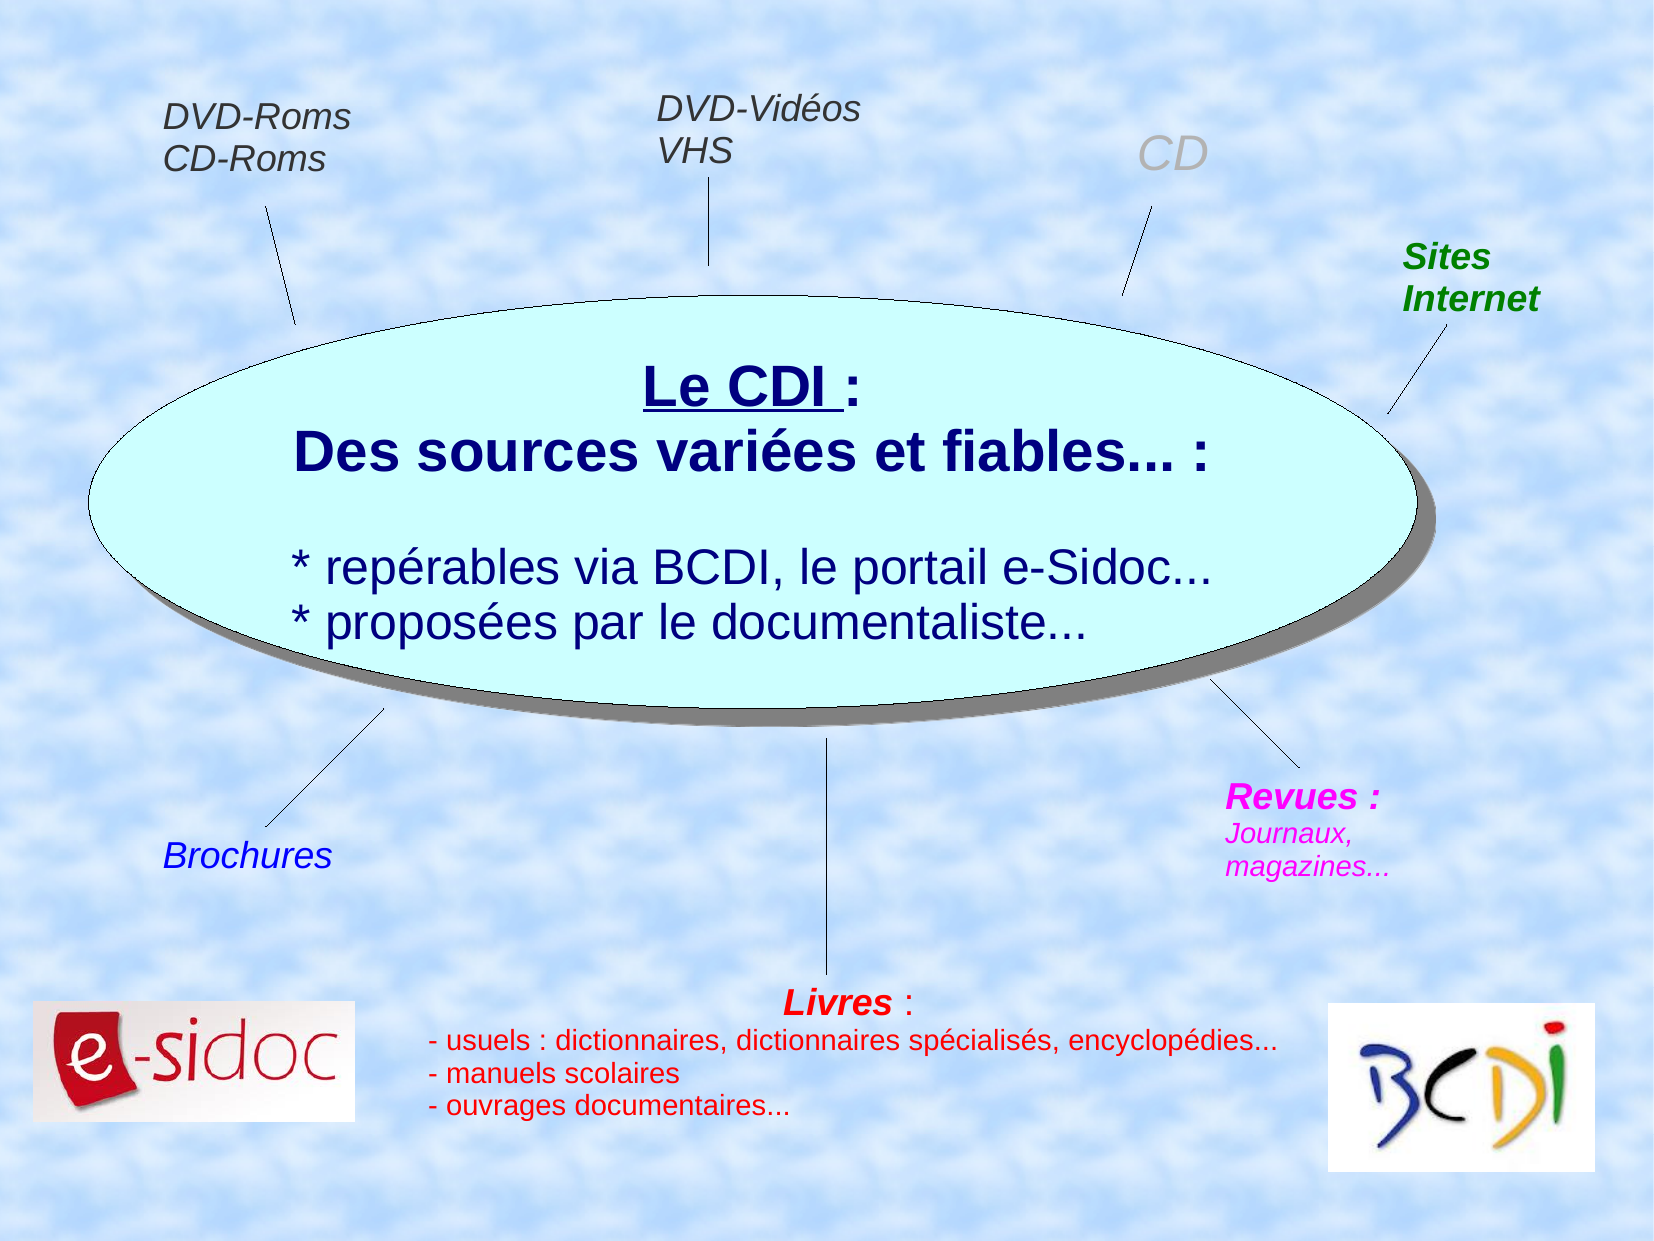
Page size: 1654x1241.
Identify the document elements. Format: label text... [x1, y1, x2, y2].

text_box CD [1122, 118, 1224, 189]
text_box Revues : Journaux, magazines... [1210, 767, 1424, 891]
picture [0, 0, 1654, 1241]
text_box Sites Internet [1387, 228, 1555, 329]
text_box DVD-Roms CD-Roms [147, 88, 367, 187]
text_box Brochures [147, 826, 348, 884]
text_box [856, 620, 886, 803]
text_box Le CDI : Des sources variées et fiables... : * repérables via BCDI, le portail e-Sidoc... * proposées par le documentaliste... [88, 295, 1418, 709]
text_box DVD-Vidéos VHS [641, 80, 877, 179]
text_box Livres : - usuels : dictionnaires, dictionnaires spécialisés, encyclopédies... - manuels scolaires - ouvrages documentaires... [413, 974, 1295, 1164]
